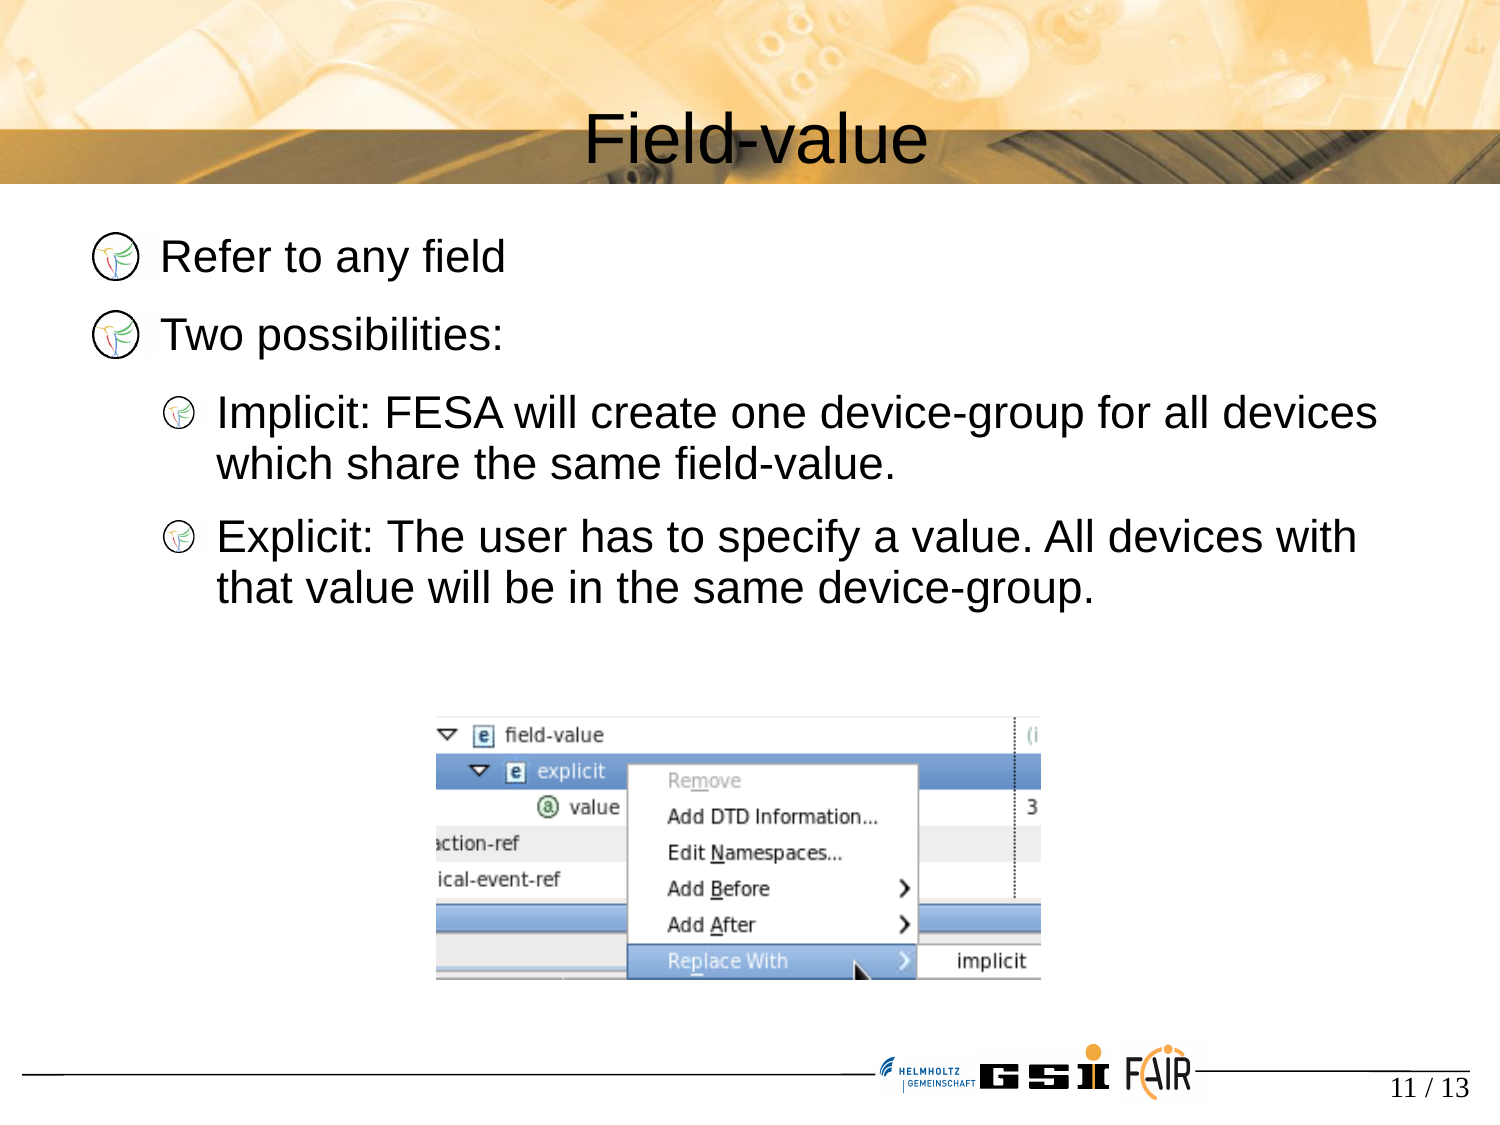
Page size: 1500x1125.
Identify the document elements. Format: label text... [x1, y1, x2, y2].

picture [1116, 1037, 1209, 1102]
picture [0, 0, 1500, 186]
picture [875, 1044, 1109, 1097]
picture [436, 716, 1041, 980]
list Refer to any field Two possibilities: Implicit: FESA will create one device-group for all devices which share the same field-value. Explicit: The user has to specify a value. All devices with that value will be in the same device-group. [74, 231, 1399, 884]
title Field-value [153, 44, 1360, 231]
